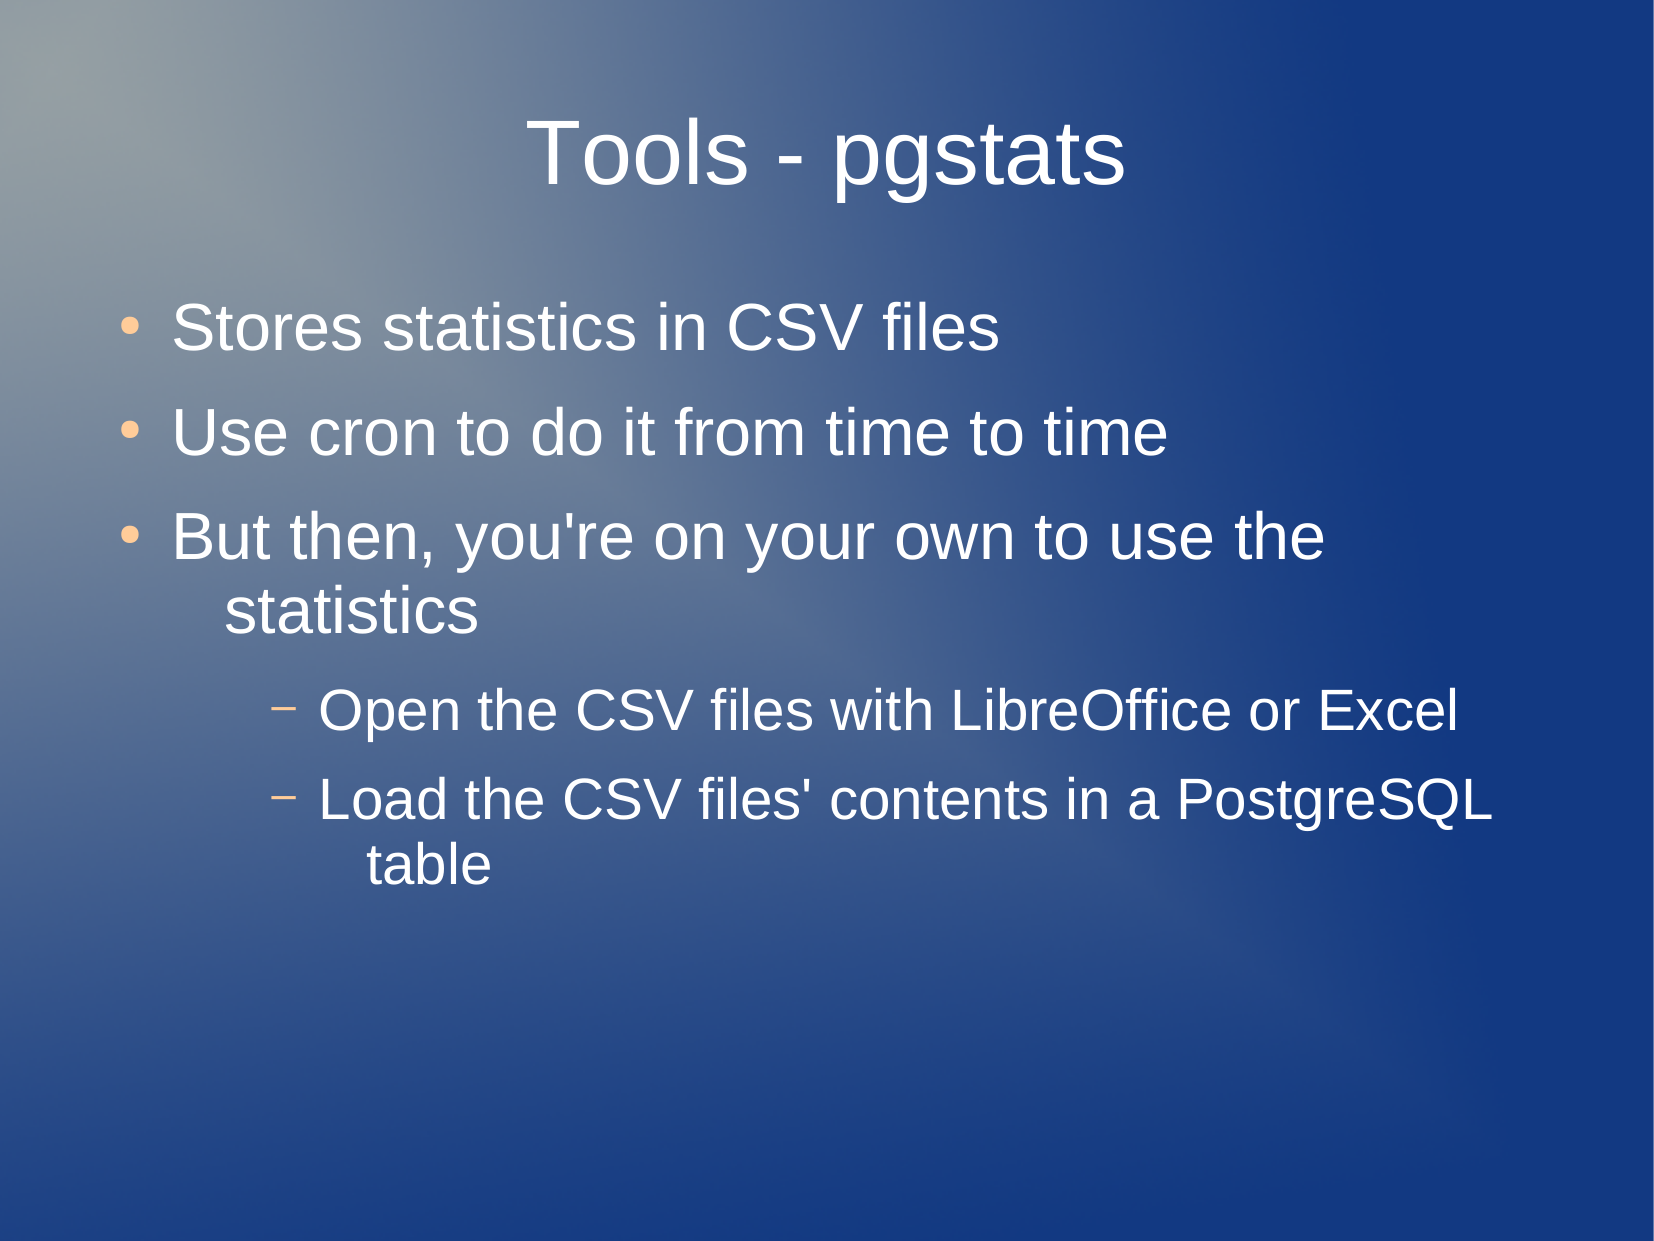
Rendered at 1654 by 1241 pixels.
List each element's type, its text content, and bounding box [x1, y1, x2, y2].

picture [0, 0, 1654, 1241]
title Tools - pgstats [82, 49, 1571, 257]
list Stores statistics in CSV files Use cron to do it from time to time But then, you're on your own to use the statistics Open the CSV files with LibreOffice or Excel Load the CSV files' contents in a PostgreSQL table [82, 290, 1571, 1109]
